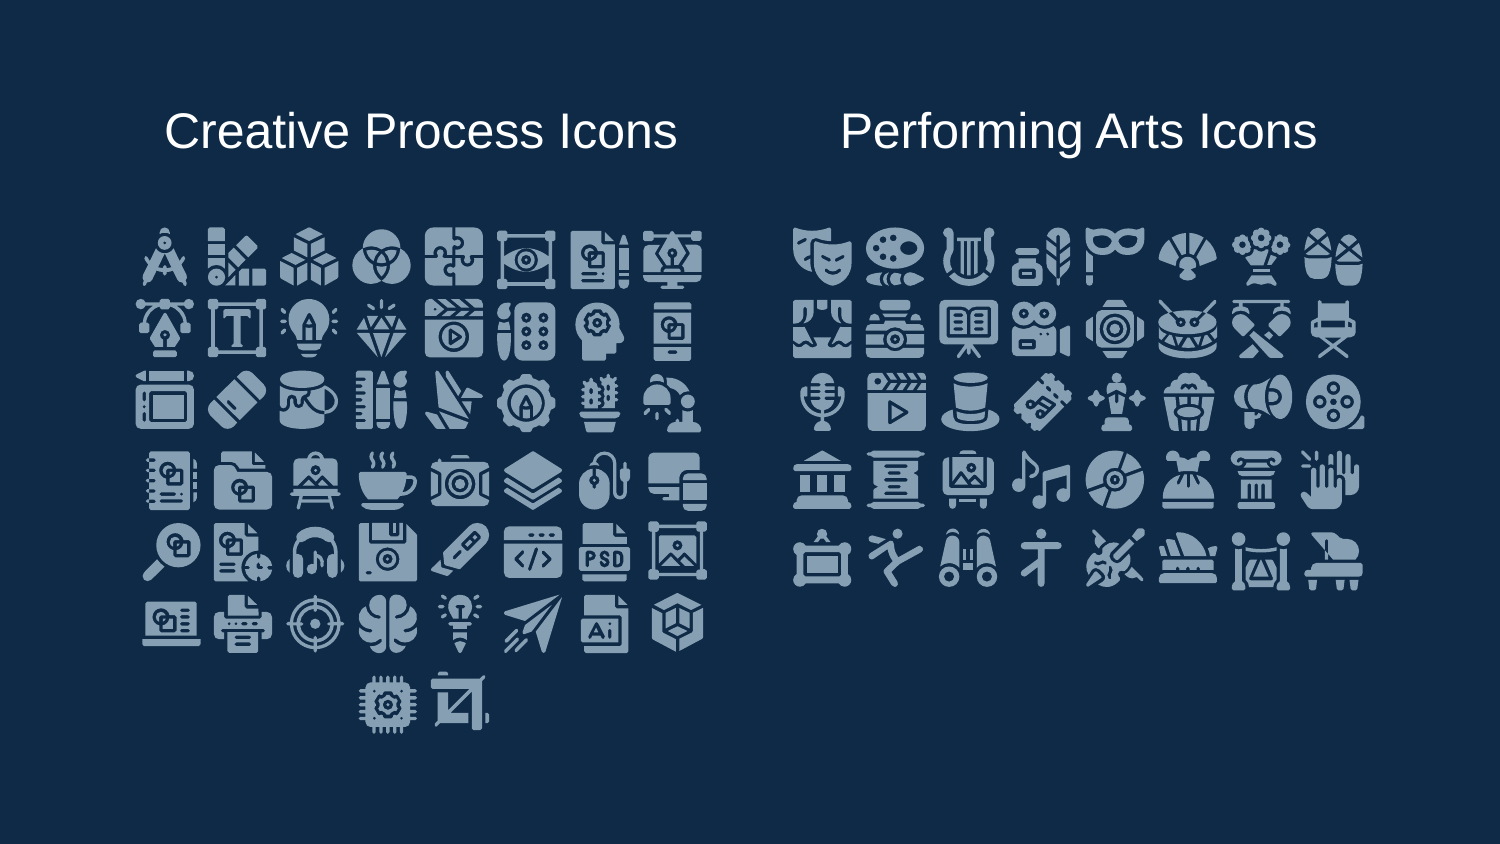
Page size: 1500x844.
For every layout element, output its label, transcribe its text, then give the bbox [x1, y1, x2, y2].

text_box [324, 261, 339, 286]
text_box [394, 389, 407, 399]
text_box [942, 457, 994, 496]
text_box [135, 384, 194, 429]
text_box [1102, 351, 1128, 359]
text_box [599, 373, 619, 409]
text_box [455, 227, 483, 264]
text_box [376, 370, 390, 385]
text_box [379, 451, 386, 469]
text_box [831, 299, 852, 324]
text_box [1106, 471, 1124, 489]
text_box [984, 227, 995, 274]
text_box [376, 422, 391, 429]
text_box [430, 458, 490, 507]
text_box [943, 227, 954, 274]
text_box [970, 478, 981, 485]
text_box [1163, 372, 1215, 394]
text_box [213, 523, 259, 582]
text_box [643, 408, 650, 416]
text_box [522, 604, 552, 635]
text_box [504, 637, 519, 654]
text_box [793, 326, 814, 345]
text_box [503, 594, 560, 621]
text_box [455, 310, 470, 317]
text_box [142, 248, 187, 287]
text_box [953, 383, 988, 411]
text_box [437, 604, 445, 609]
text_box [297, 262, 308, 286]
text_box [1349, 579, 1359, 591]
text_box [1176, 532, 1207, 557]
text_box [213, 611, 273, 640]
text_box [1046, 227, 1071, 251]
text_box [306, 550, 324, 575]
text_box [379, 298, 384, 310]
text_box [1335, 242, 1347, 258]
text_box [443, 522, 490, 570]
text_box [866, 501, 926, 509]
text_box [793, 227, 832, 272]
text_box [1163, 396, 1179, 431]
text_box [882, 313, 908, 318]
text_box [454, 641, 466, 654]
text_box [868, 540, 923, 587]
text_box [305, 327, 313, 341]
text_box [1011, 301, 1057, 326]
text_box [369, 451, 376, 469]
text_box [1162, 502, 1214, 509]
text_box [938, 566, 960, 587]
text_box [653, 593, 702, 611]
text_box [1171, 233, 1186, 256]
text_box [247, 595, 258, 605]
text_box [643, 384, 671, 405]
text_box [503, 543, 563, 578]
text_box [394, 317, 407, 330]
text_box [618, 595, 628, 605]
text_box [800, 475, 810, 492]
text_box [1085, 450, 1124, 489]
text_box [906, 334, 925, 345]
text_box [535, 597, 563, 653]
text_box [1245, 249, 1269, 266]
text_box [225, 275, 236, 286]
text_box [651, 607, 676, 652]
text_box [228, 262, 236, 278]
text_box [604, 231, 614, 242]
text_box [663, 268, 681, 272]
text_box [1246, 275, 1277, 286]
text_box [1267, 254, 1277, 265]
text_box [207, 268, 226, 286]
text_box [1113, 538, 1135, 561]
text_box [1092, 529, 1107, 549]
text_box [430, 471, 438, 497]
text_box [957, 237, 981, 276]
text_box [648, 521, 707, 580]
text_box [145, 601, 197, 636]
text_box [424, 319, 484, 358]
text_box [497, 302, 511, 320]
text_box [367, 303, 375, 311]
text_box [886, 330, 904, 349]
text_box [575, 302, 625, 361]
text_box [280, 370, 325, 388]
text_box [1244, 412, 1262, 430]
text_box [393, 401, 408, 429]
text_box [221, 451, 266, 469]
text_box [1189, 232, 1204, 256]
text_box [254, 452, 265, 462]
text_box [949, 272, 989, 286]
text_box [387, 303, 396, 310]
text_box [653, 347, 692, 361]
text_box [1230, 450, 1282, 466]
text_box [441, 310, 456, 317]
text_box [461, 401, 472, 415]
text_box [424, 298, 445, 316]
text_box [903, 272, 925, 286]
text_box [302, 479, 315, 486]
text_box [142, 639, 201, 647]
text_box [503, 477, 562, 500]
text_box [619, 248, 629, 270]
text_box [1158, 342, 1217, 359]
text_box [793, 495, 852, 509]
text_box [358, 594, 387, 654]
text_box [352, 229, 411, 284]
text_box [424, 227, 461, 255]
text_box [503, 526, 563, 541]
text_box [460, 387, 483, 398]
text_box [643, 244, 663, 273]
text_box [297, 343, 322, 351]
text_box [886, 372, 898, 380]
text_box [1304, 236, 1316, 251]
text_box [473, 594, 480, 600]
text_box [279, 385, 338, 429]
text_box [312, 252, 337, 265]
text_box [366, 315, 379, 328]
text_box [1232, 314, 1255, 337]
text_box [580, 618, 619, 643]
text_box [295, 227, 323, 242]
text_box [1015, 248, 1040, 255]
text_box [667, 626, 688, 637]
text_box [963, 563, 973, 570]
text_box [280, 298, 330, 340]
text_box [497, 230, 556, 290]
text_box [868, 535, 886, 544]
text_box [1237, 471, 1276, 477]
text_box [1193, 336, 1202, 346]
text_box [619, 234, 629, 245]
text_box [648, 452, 700, 484]
text_box Creative Process Icons [135, 83, 707, 163]
text_box [514, 302, 556, 361]
text_box [653, 302, 692, 310]
text_box [156, 523, 201, 568]
text_box [865, 334, 885, 345]
text_box [310, 262, 321, 286]
text_box [236, 235, 258, 258]
text_box [1166, 450, 1211, 472]
text_box [376, 388, 390, 419]
text_box [941, 409, 1000, 432]
text_box [1207, 546, 1218, 557]
text_box [207, 399, 238, 429]
text_box [373, 317, 390, 330]
text_box [358, 471, 418, 500]
text_box [1086, 275, 1093, 286]
text_box [1128, 389, 1146, 407]
text_box [1232, 299, 1291, 315]
text_box [896, 372, 908, 380]
text_box [187, 370, 195, 382]
text_box [883, 272, 890, 286]
text_box [1105, 470, 1145, 509]
text_box [1320, 236, 1332, 251]
text_box [356, 332, 378, 358]
text_box [1240, 479, 1272, 499]
text_box [1351, 243, 1363, 258]
text_box [1328, 453, 1334, 465]
text_box [1086, 571, 1102, 587]
text_box [1124, 566, 1144, 582]
text_box [831, 326, 852, 345]
text_box [159, 227, 170, 235]
text_box [453, 632, 467, 641]
text_box [867, 393, 926, 431]
text_box [664, 407, 671, 415]
text_box [1036, 528, 1047, 539]
text_box [952, 457, 984, 483]
text_box [1309, 227, 1327, 241]
text_box [1106, 372, 1127, 395]
text_box [865, 227, 925, 269]
text_box [800, 372, 845, 431]
text_box [1231, 548, 1246, 591]
text_box [437, 671, 449, 676]
text_box [976, 535, 996, 568]
text_box [667, 410, 702, 433]
text_box [648, 487, 680, 501]
text_box [1304, 257, 1332, 279]
text_box [292, 526, 338, 578]
text_box [873, 460, 919, 499]
text_box [953, 372, 988, 383]
text_box [1096, 310, 1134, 348]
text_box [448, 622, 472, 629]
text_box [1304, 562, 1363, 577]
text_box [355, 370, 373, 430]
text_box [679, 607, 704, 652]
text_box [682, 473, 707, 481]
text_box [1179, 256, 1197, 281]
text_box [1276, 548, 1291, 591]
text_box [579, 411, 621, 419]
text_box [1162, 559, 1214, 570]
text_box [1131, 528, 1145, 542]
text_box [393, 370, 407, 388]
text_box [435, 370, 469, 419]
text_box [1245, 559, 1277, 588]
text_box [1011, 325, 1057, 357]
text_box Performing Arts Icons [793, 83, 1365, 163]
text_box [1239, 344, 1259, 359]
text_box [1268, 314, 1291, 337]
text_box [1046, 239, 1057, 257]
text_box [503, 487, 562, 510]
text_box [1108, 394, 1125, 414]
text_box [150, 312, 180, 347]
text_box [1335, 263, 1363, 286]
text_box [340, 559, 345, 573]
text_box [207, 227, 225, 242]
text_box [578, 547, 631, 571]
text_box [813, 528, 831, 543]
text_box [1305, 244, 1330, 256]
text_box [358, 675, 418, 734]
text_box [279, 385, 308, 409]
text_box [869, 313, 880, 321]
text_box [358, 523, 418, 582]
text_box [793, 299, 814, 324]
text_box [803, 450, 841, 461]
text_box [867, 372, 888, 390]
text_box [865, 347, 925, 358]
text_box [1190, 419, 1197, 431]
text_box [1121, 453, 1142, 474]
text_box [207, 258, 225, 269]
text_box [1013, 372, 1072, 431]
text_box [1162, 474, 1215, 499]
text_box [464, 298, 483, 308]
text_box [142, 559, 165, 582]
text_box [1340, 234, 1357, 247]
text_box [1336, 450, 1360, 496]
text_box [653, 312, 692, 344]
text_box [579, 468, 610, 510]
text_box [817, 299, 828, 310]
text_box [389, 594, 418, 653]
text_box [497, 333, 511, 361]
text_box [834, 475, 845, 492]
text_box [1245, 547, 1277, 553]
text_box [570, 230, 615, 290]
text_box [1196, 239, 1217, 267]
text_box [910, 313, 921, 321]
text_box [916, 383, 926, 391]
text_box [157, 236, 172, 250]
text_box [145, 451, 190, 511]
text_box [1305, 374, 1361, 430]
text_box [1175, 336, 1184, 346]
text_box [439, 411, 469, 429]
text_box [939, 299, 999, 359]
text_box [1137, 316, 1145, 342]
text_box [1177, 406, 1201, 418]
text_box [1102, 299, 1128, 307]
text_box [310, 237, 325, 258]
text_box [679, 607, 690, 629]
text_box [683, 483, 707, 500]
text_box [293, 451, 338, 486]
text_box [1231, 532, 1246, 546]
text_box [216, 379, 258, 421]
text_box [1249, 331, 1284, 358]
text_box [643, 275, 702, 289]
text_box [956, 411, 986, 421]
text_box [1059, 325, 1071, 357]
text_box [886, 383, 898, 391]
text_box [450, 455, 470, 459]
text_box [906, 383, 918, 391]
text_box [244, 553, 273, 582]
text_box [514, 638, 528, 653]
text_box [1301, 450, 1311, 461]
text_box [227, 632, 259, 653]
text_box [153, 350, 177, 358]
text_box [448, 594, 473, 619]
text_box [582, 523, 627, 544]
text_box [1085, 227, 1145, 255]
text_box [135, 298, 194, 334]
text_box [361, 503, 404, 510]
text_box [372, 522, 403, 541]
text_box [1087, 389, 1105, 407]
text_box [1032, 464, 1071, 509]
text_box [228, 247, 246, 268]
text_box [946, 528, 960, 535]
text_box [1335, 579, 1345, 591]
text_box [1300, 464, 1342, 510]
text_box [1276, 532, 1291, 546]
text_box [1181, 419, 1188, 431]
text_box [286, 594, 345, 653]
text_box [1158, 239, 1179, 267]
text_box [504, 451, 563, 489]
text_box [655, 411, 659, 421]
text_box [665, 607, 676, 629]
text_box [280, 328, 286, 335]
text_box [1310, 299, 1356, 359]
text_box [468, 310, 483, 317]
text_box [389, 451, 397, 469]
text_box [1020, 542, 1062, 587]
text_box [1250, 227, 1272, 249]
text_box [1247, 374, 1293, 420]
text_box [976, 566, 998, 587]
text_box [497, 374, 556, 433]
text_box [916, 372, 926, 380]
text_box [976, 528, 991, 535]
text_box [1181, 337, 1196, 348]
text_box [300, 353, 318, 358]
text_box [618, 279, 630, 289]
text_box [979, 498, 987, 509]
text_box [813, 241, 852, 286]
text_box [681, 244, 702, 272]
text_box [584, 594, 629, 654]
text_box [450, 299, 470, 308]
text_box [1336, 251, 1362, 262]
text_box [248, 524, 258, 534]
text_box [793, 542, 852, 587]
text_box [1158, 573, 1217, 584]
text_box [1086, 250, 1093, 273]
text_box [306, 318, 312, 325]
text_box [680, 394, 695, 409]
text_box [497, 321, 511, 330]
text_box [892, 528, 903, 539]
text_box [1059, 246, 1071, 264]
text_box [1314, 450, 1319, 461]
text_box [446, 258, 483, 286]
text_box [1012, 450, 1040, 492]
text_box [293, 237, 308, 258]
text_box [906, 372, 918, 380]
text_box [889, 272, 902, 286]
text_box [940, 535, 960, 568]
text_box [318, 479, 329, 486]
text_box [473, 613, 480, 619]
text_box [580, 377, 602, 409]
text_box [1237, 502, 1276, 509]
text_box [1233, 384, 1249, 409]
text_box [1264, 331, 1274, 340]
text_box [193, 492, 197, 503]
text_box [475, 604, 483, 609]
text_box [213, 465, 273, 510]
text_box [1232, 234, 1252, 255]
text_box [1179, 396, 1188, 406]
text_box [1101, 417, 1133, 432]
text_box [582, 574, 627, 582]
text_box [1271, 234, 1291, 255]
text_box [252, 268, 267, 286]
text_box [1158, 299, 1218, 347]
text_box [331, 319, 339, 324]
text_box [135, 370, 146, 382]
text_box [281, 252, 306, 265]
text_box [286, 559, 290, 573]
text_box [289, 488, 341, 510]
text_box [1088, 486, 1109, 507]
text_box [280, 261, 294, 286]
text_box [1243, 462, 1270, 468]
text_box [1165, 539, 1181, 557]
text_box [372, 333, 391, 358]
text_box [616, 524, 626, 534]
text_box [583, 421, 616, 433]
text_box [896, 383, 908, 391]
text_box [866, 450, 926, 458]
text_box [332, 328, 338, 335]
text_box [682, 503, 707, 511]
text_box [589, 451, 631, 500]
text_box [236, 370, 267, 401]
text_box [793, 464, 852, 472]
text_box [666, 377, 690, 396]
text_box [504, 628, 518, 643]
text_box [949, 498, 957, 509]
text_box [437, 299, 456, 308]
text_box [149, 371, 184, 381]
text_box [356, 317, 369, 330]
text_box [1046, 253, 1071, 286]
text_box [954, 475, 968, 485]
text_box [384, 315, 397, 328]
text_box [959, 450, 977, 454]
text_box [227, 594, 259, 616]
text_box [1253, 559, 1269, 577]
text_box [425, 411, 446, 429]
text_box [207, 298, 267, 358]
text_box [430, 675, 486, 731]
text_box [879, 299, 911, 311]
text_box [385, 332, 407, 358]
text_box [865, 272, 883, 286]
text_box [445, 370, 462, 397]
text_box [440, 613, 447, 619]
text_box [1347, 415, 1365, 430]
text_box [793, 337, 852, 359]
text_box [1268, 391, 1279, 402]
text_box [424, 249, 453, 286]
text_box [485, 712, 490, 724]
text_box [208, 244, 225, 255]
text_box [643, 230, 702, 266]
text_box [1311, 532, 1360, 560]
text_box [1201, 334, 1213, 347]
text_box [1011, 258, 1043, 286]
text_box [1199, 396, 1215, 431]
text_box [430, 559, 454, 576]
text_box [193, 458, 197, 469]
text_box [865, 320, 925, 331]
text_box [1085, 316, 1093, 342]
text_box [1308, 579, 1318, 591]
text_box [482, 471, 490, 497]
text_box [1190, 396, 1200, 406]
text_box [1159, 545, 1168, 556]
text_box [650, 373, 664, 383]
text_box [1086, 542, 1131, 588]
text_box [238, 268, 250, 286]
text_box [817, 475, 827, 492]
